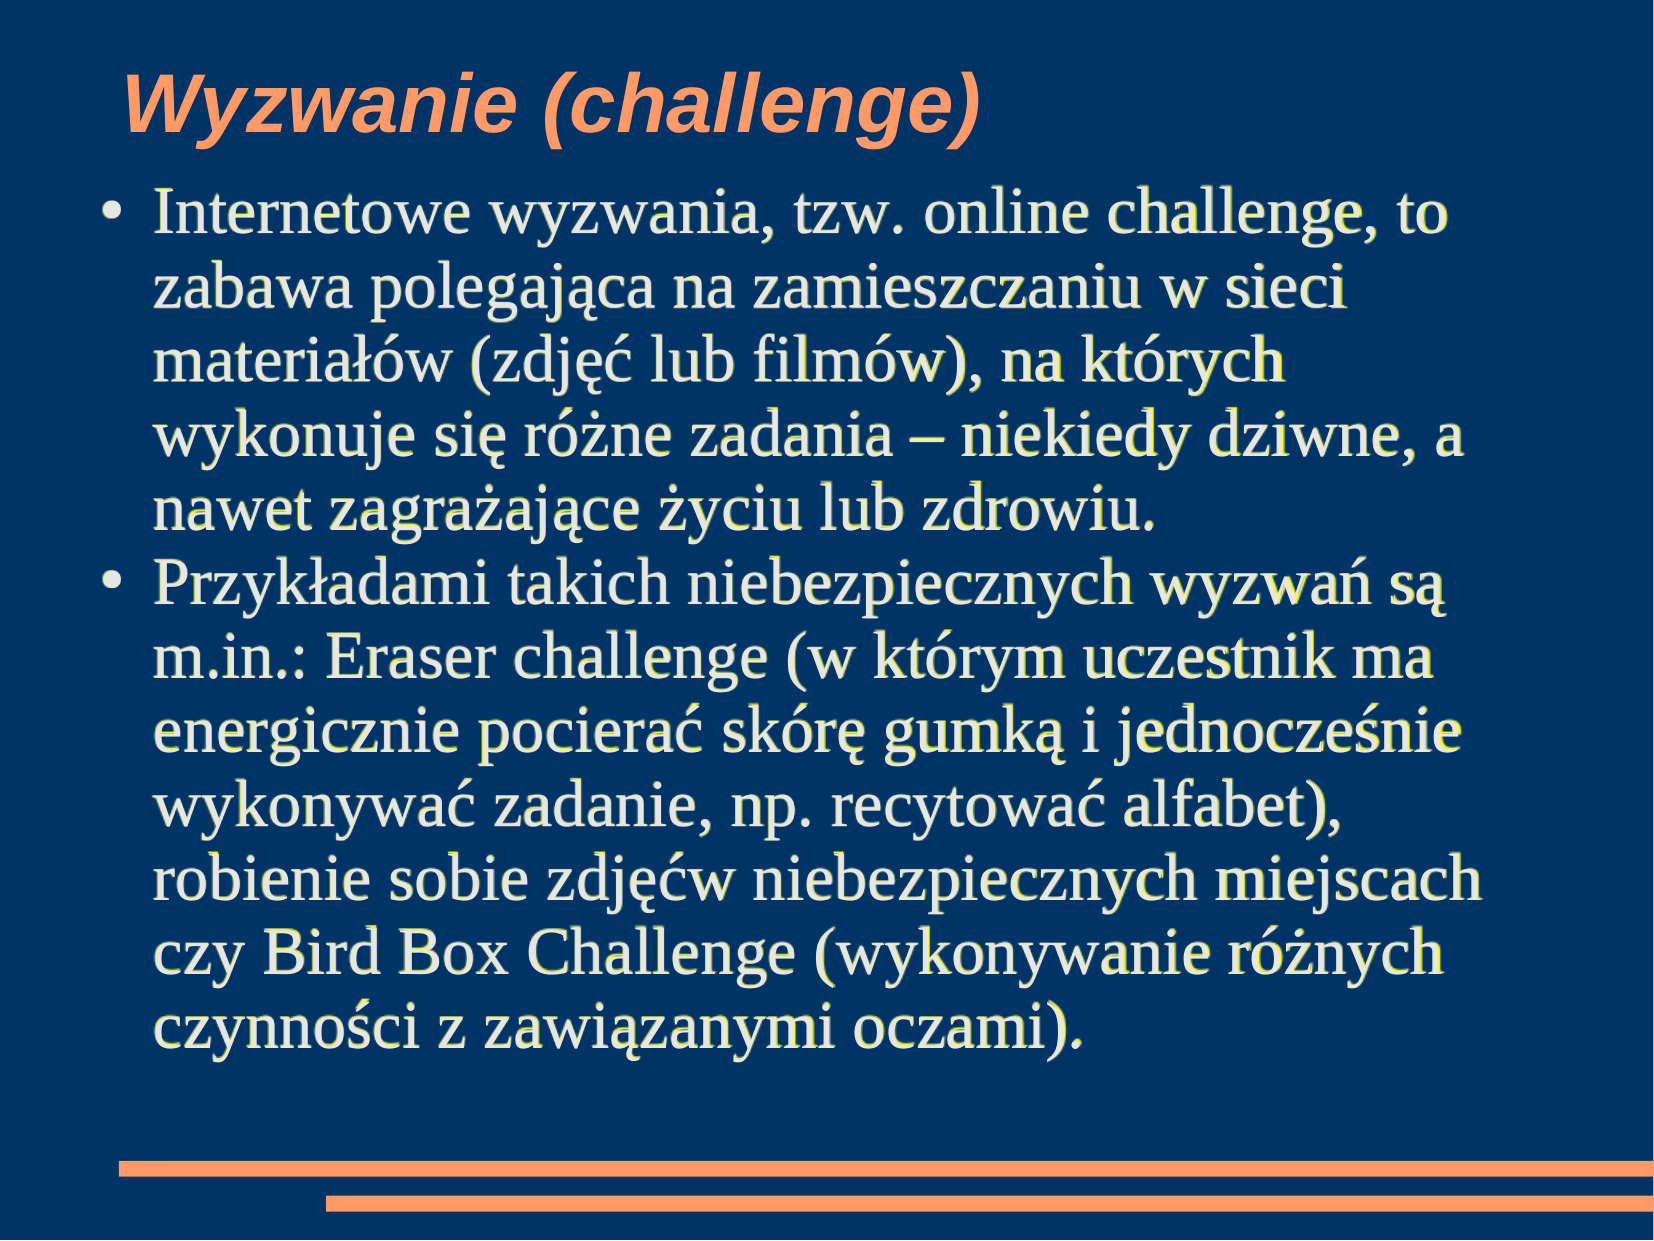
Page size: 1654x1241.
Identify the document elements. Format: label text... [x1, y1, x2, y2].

title Wyzwanie (challenge) [121, 46, 1534, 254]
list Internetowe wyzwania, tzw. online challenge, to zabawa polegająca na zamieszczaniu w sieci materiałów (zdjęć lub filmów), na których wykonuje się różne zadania – niekiedy dziwne, a nawet zagrażające życiu lub zdrowiu. Przykładami takich niebezpiecznych wyzwań są m.in.: Eraser challenge (w którym uczestnik ma energicznie pocierać skórę gumką i jednocześnie wykonywać zadanie, np. recytować alfabet), robienie sobie zdjęćw niebezpiecznych miejscach czy Bird Box Challenge (wykonywanie różnych czynności z zawiązanymi oczami). [82, 174, 1522, 1063]
